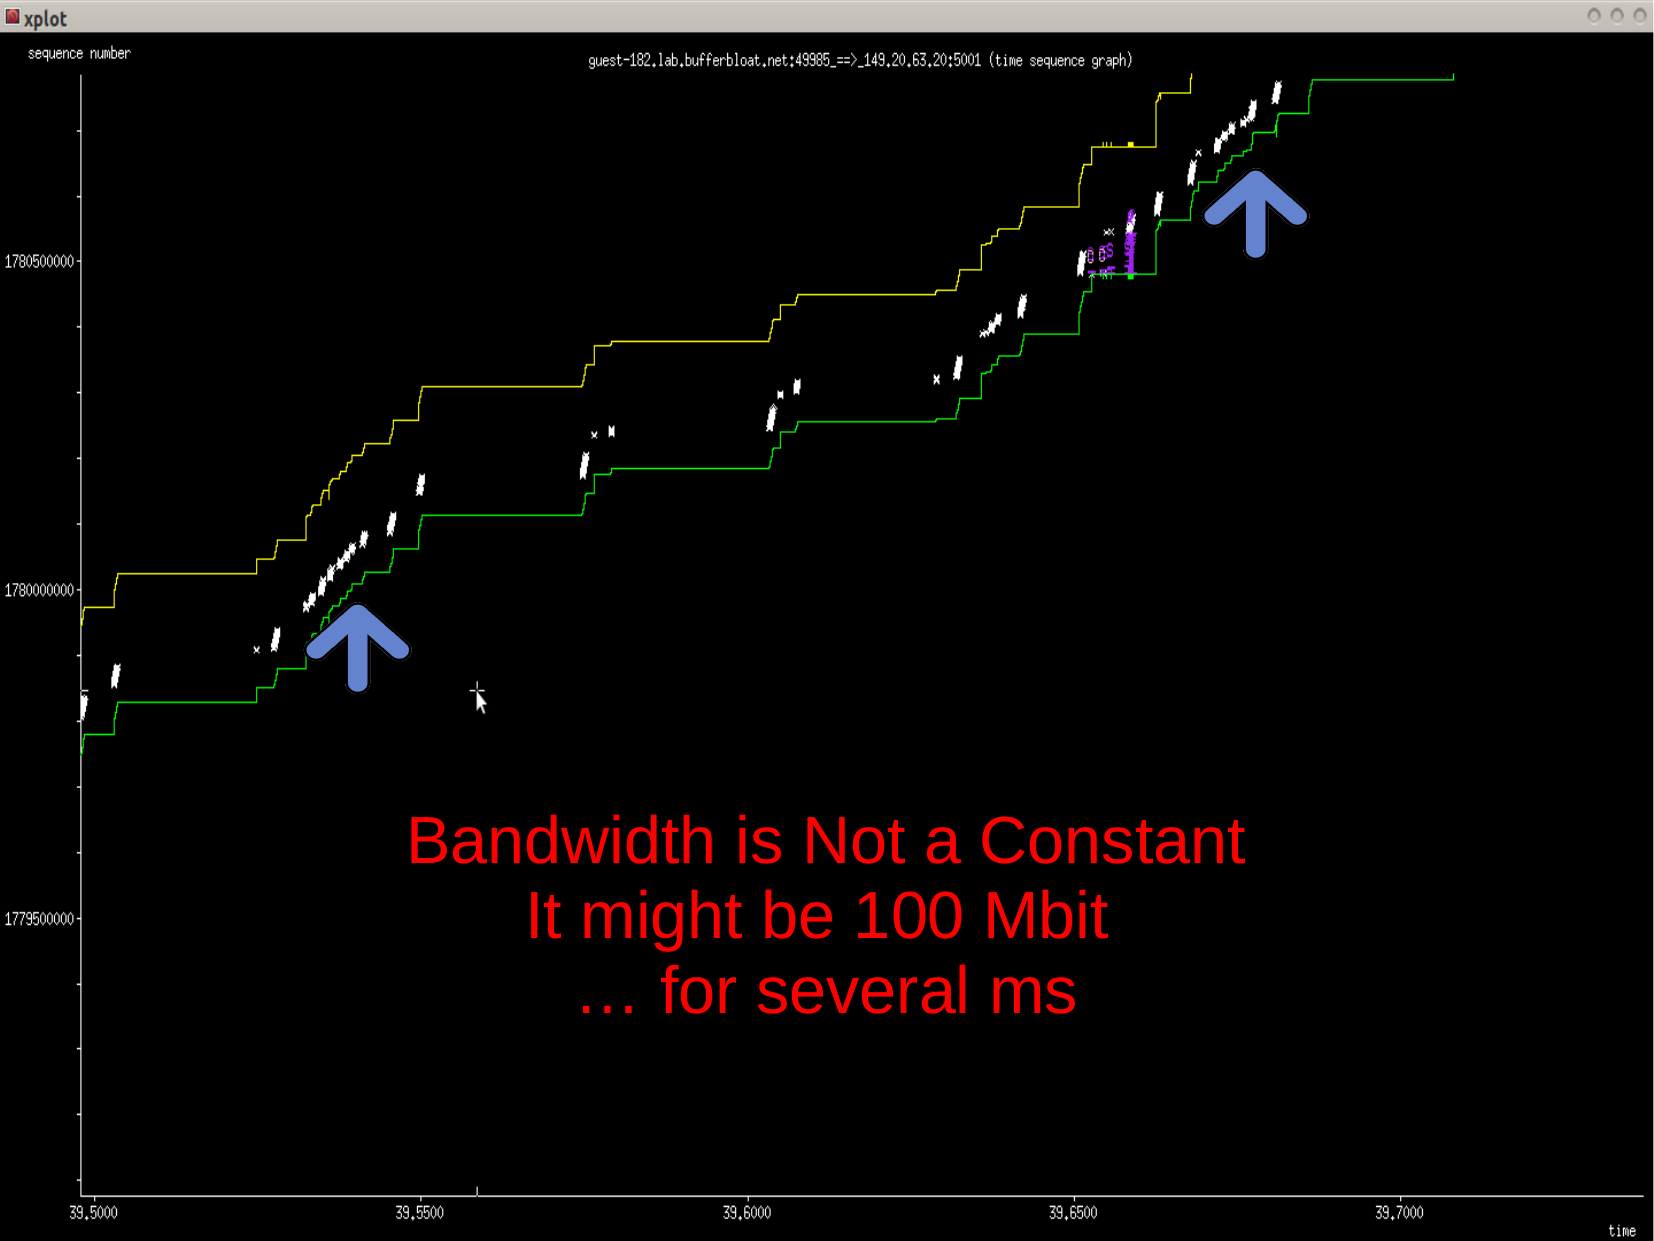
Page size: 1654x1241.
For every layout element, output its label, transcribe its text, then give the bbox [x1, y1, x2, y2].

picture [0, 0, 1654, 1241]
subtitle Bandwidth is Not a Constant It might be 100 Mbit … for several ms [82, 49, 1571, 1109]
